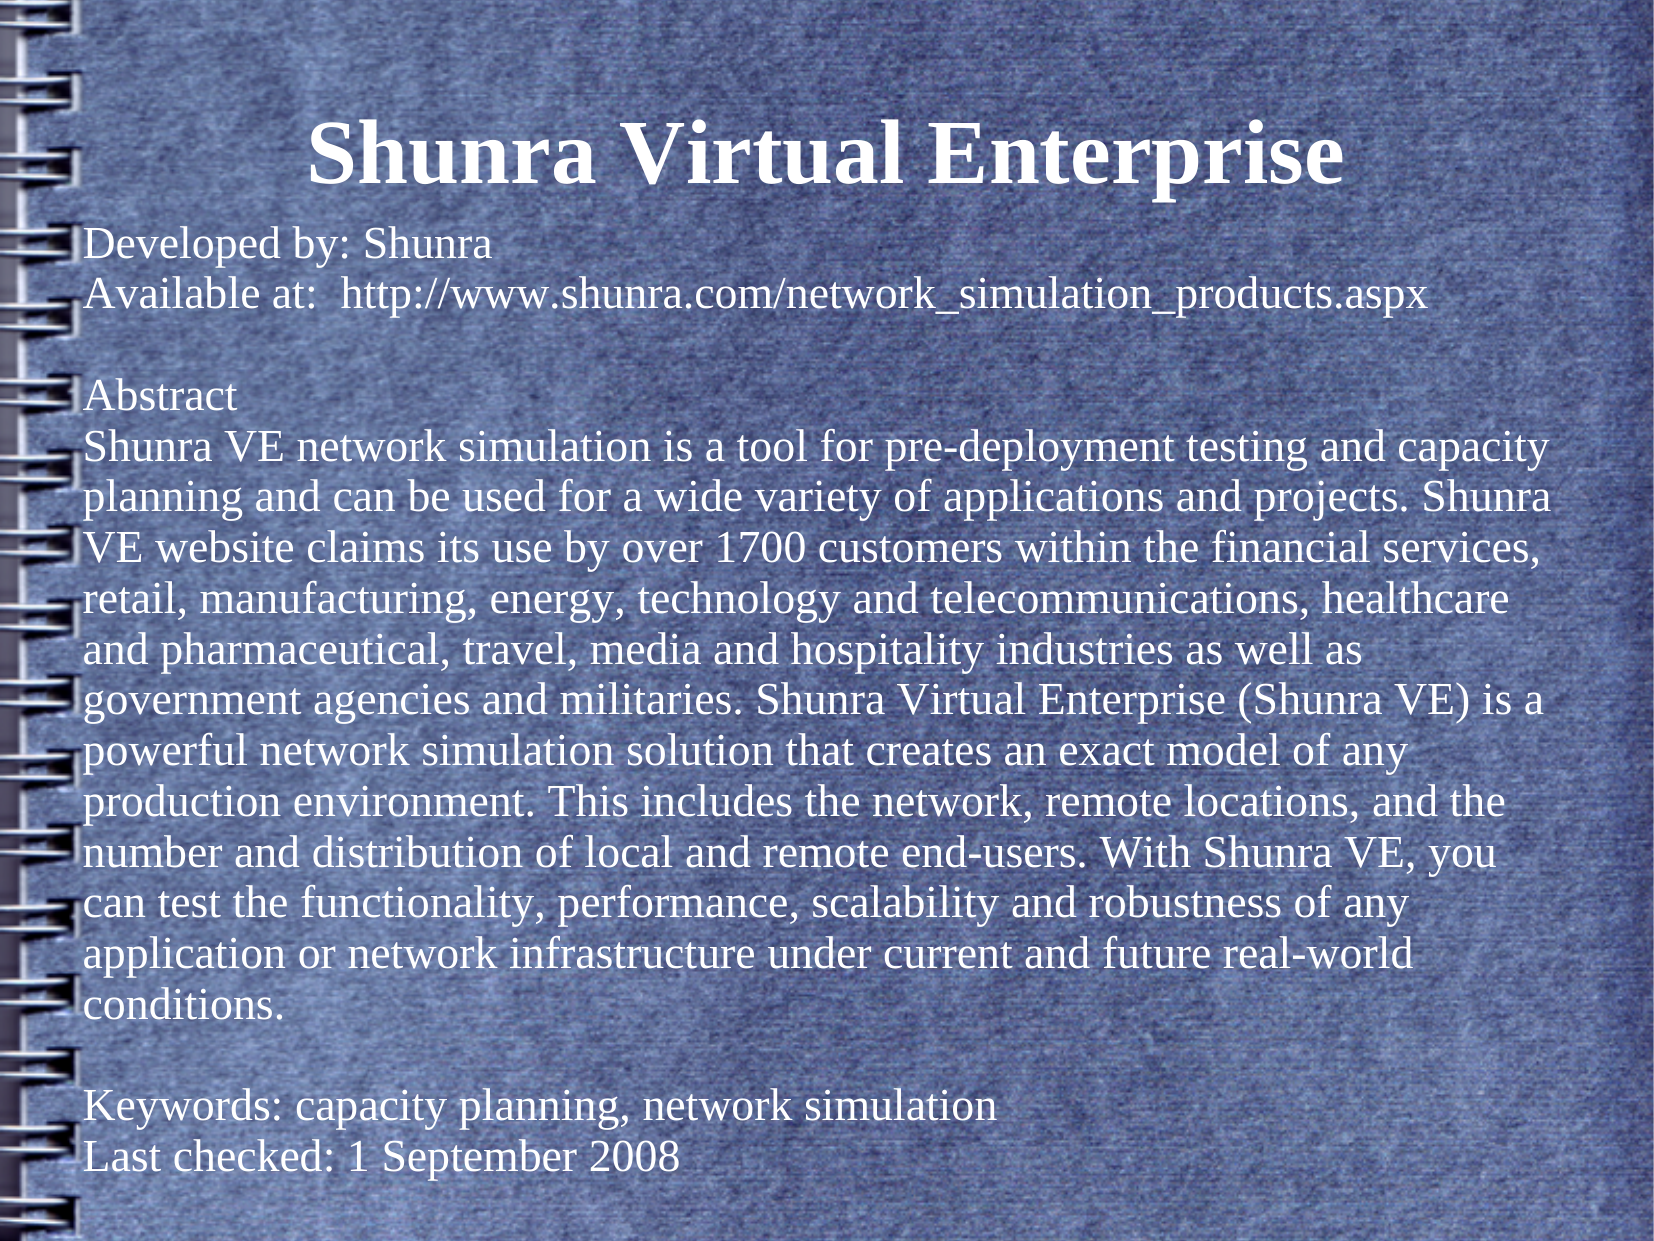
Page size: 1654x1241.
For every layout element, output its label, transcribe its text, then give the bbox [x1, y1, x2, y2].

subtitle Developed by: Shunra Available at: http://www.shunra.com/network_simulation_products.aspx Abstract Shunra VE network simulation is a tool for pre-deployment testing and capacity planning and can be used for a wide variety of applications and projects. Shunra VE website claims its use by over 1700 customers within the financial services, retail, manufacturing, energy, technology and telecommunications, healthcare and pharmaceutical, travel, media and hospitality industries as well as government agencies and militaries. Shunra Virtual Enterprise (Shunra VE) is a powerful network simulation solution that creates an exact model of any production environment. This includes the network, remote locations, and the number and distribution of local and remote end-users. With Shunra VE, you can test the functionality, performance, scalability and robustness of any application or network infrastructure under current and future real-world conditions. Keywords: capacity planning, network simulation Last checked: 1 September 2008 [82, 217, 1571, 1182]
picture [0, 0, 1654, 1241]
title Shunra Virtual Enterprise [82, 56, 1571, 217]
